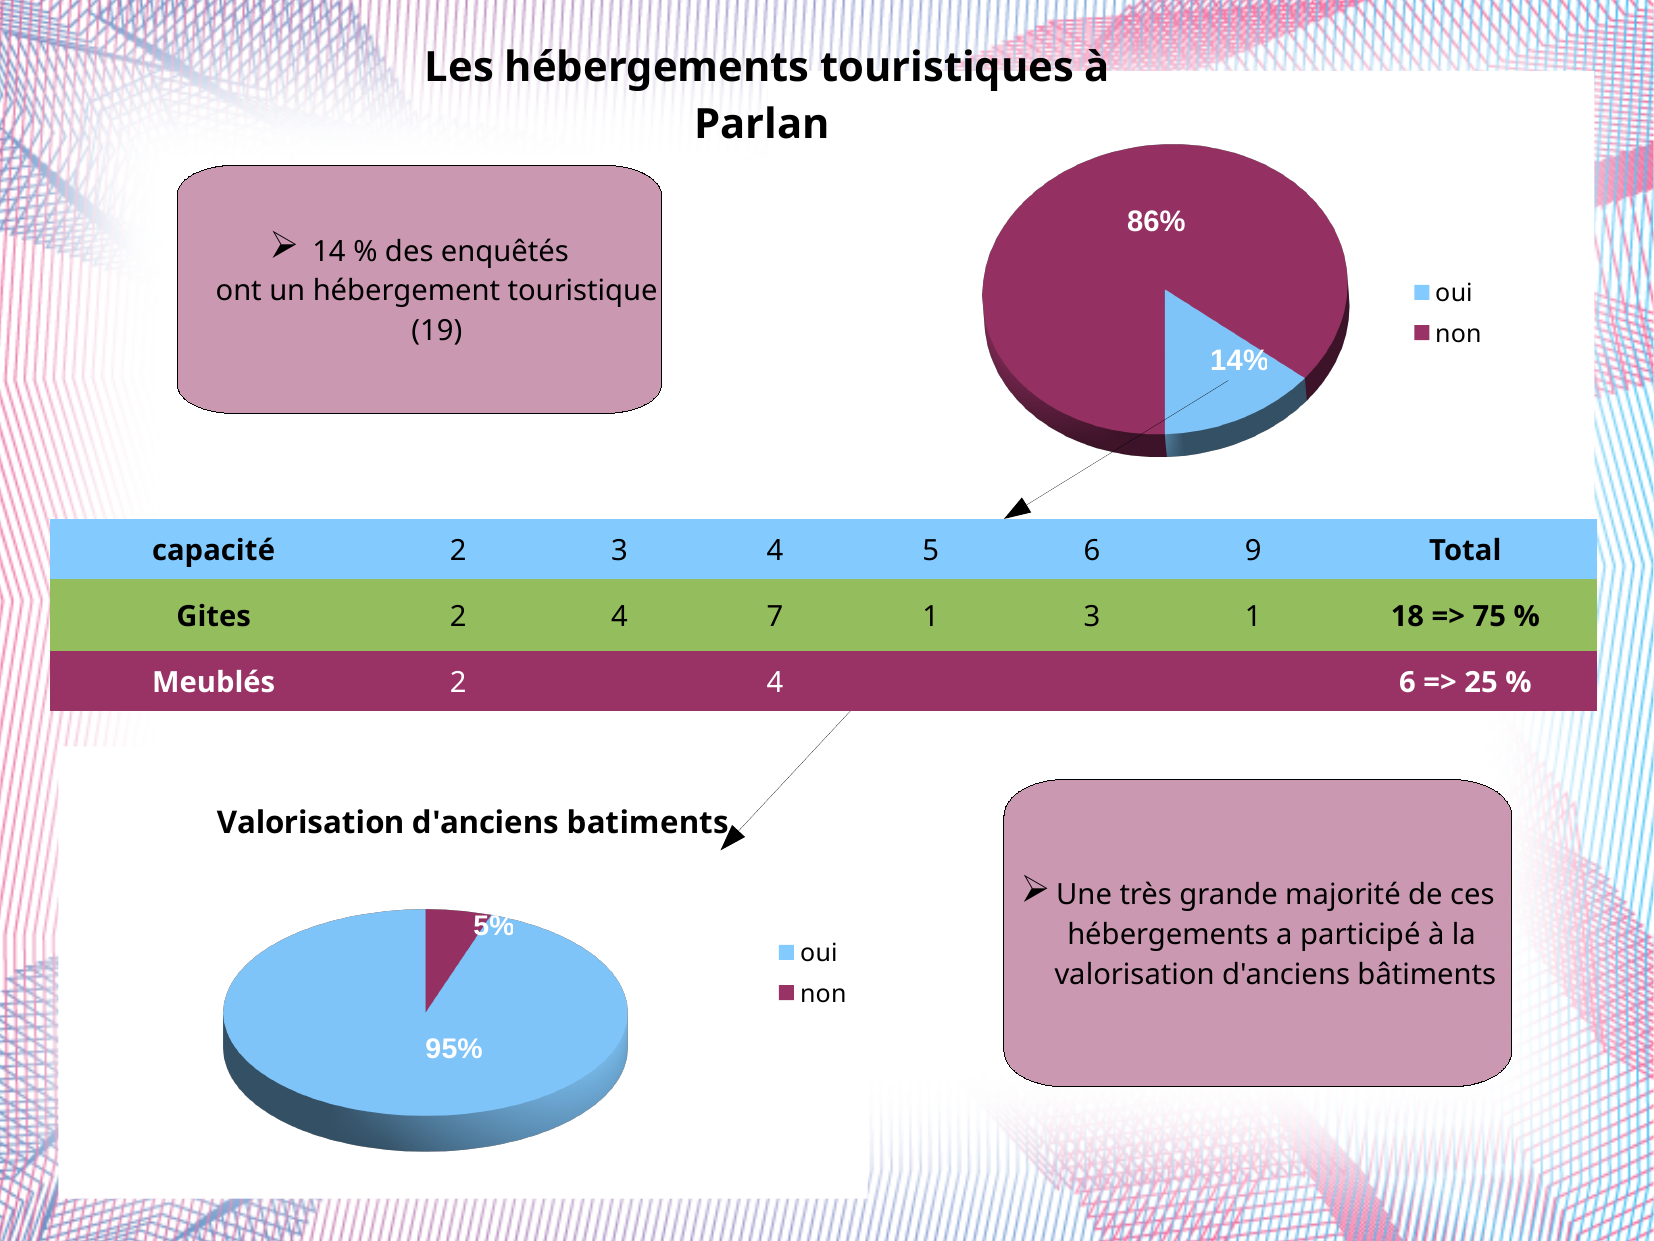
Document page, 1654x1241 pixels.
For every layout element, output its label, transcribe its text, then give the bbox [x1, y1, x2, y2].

table_cell 3 [1011, 579, 1173, 651]
table_cell 6 => 25 % [1334, 651, 1597, 711]
table_cell 2 [377, 651, 539, 711]
table_header 5 [850, 519, 1011, 579]
table_cell 4 [539, 579, 700, 651]
table_header capacité [50, 519, 377, 579]
text_box Une très grande majorité de ces hébergements a participé à la valorisation d'anciens bâtiments [1003, 779, 1512, 1087]
table_cell 18 => 75 % [1334, 579, 1597, 651]
table_header 6 [1011, 519, 1173, 579]
table_header 2 [377, 519, 539, 579]
text_box 14 % des enquêtés ont un hébergement touristique (19) [177, 165, 662, 414]
table_cell [539, 651, 700, 711]
table_header Total [1334, 519, 1597, 579]
chart [767, 70, 1595, 519]
table_cell 7 [700, 579, 850, 651]
picture [0, 0, 1654, 1241]
table_header 9 [1173, 519, 1334, 579]
table_cell Gites [50, 579, 377, 651]
text_box Les hébergements touristiques à Parlan [354, 56, 1182, 130]
table_cell 2 [377, 579, 539, 651]
table_cell 1 [850, 579, 1011, 651]
table_cell 1 [1173, 579, 1334, 651]
chart [58, 746, 868, 1199]
table_cell [850, 651, 1011, 711]
table_cell Meublés [50, 651, 377, 711]
table_cell [1011, 651, 1173, 711]
table_cell 4 [700, 651, 850, 711]
table_cell [1173, 651, 1334, 711]
table_header 4 [700, 519, 850, 579]
table_header 3 [539, 519, 700, 579]
